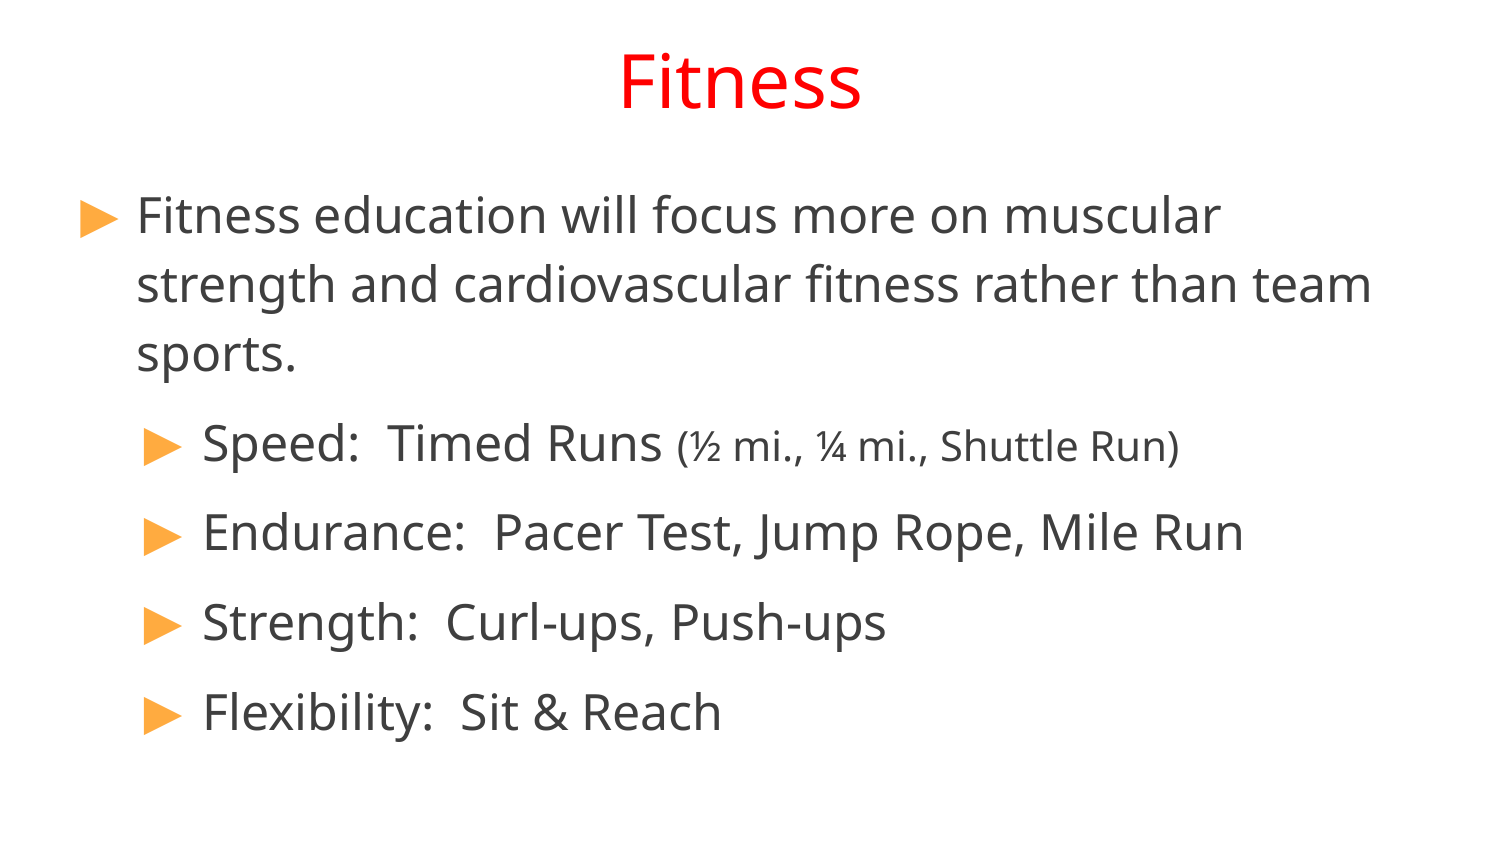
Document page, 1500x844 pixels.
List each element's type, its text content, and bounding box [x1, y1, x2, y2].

title Fitness [65, 26, 1416, 166]
list Fitness education will focus more on muscular strength and cardiovascular fitness rather than team sports. Speed: Timed Runs (½ mi., ¼ mi., Shuttle Run) Endurance: Pacer Test, Jump Rope, Mile Run Strength: Curl-ups, Push-ups Flexibility: Sit & Reach [65, 166, 1416, 776]
